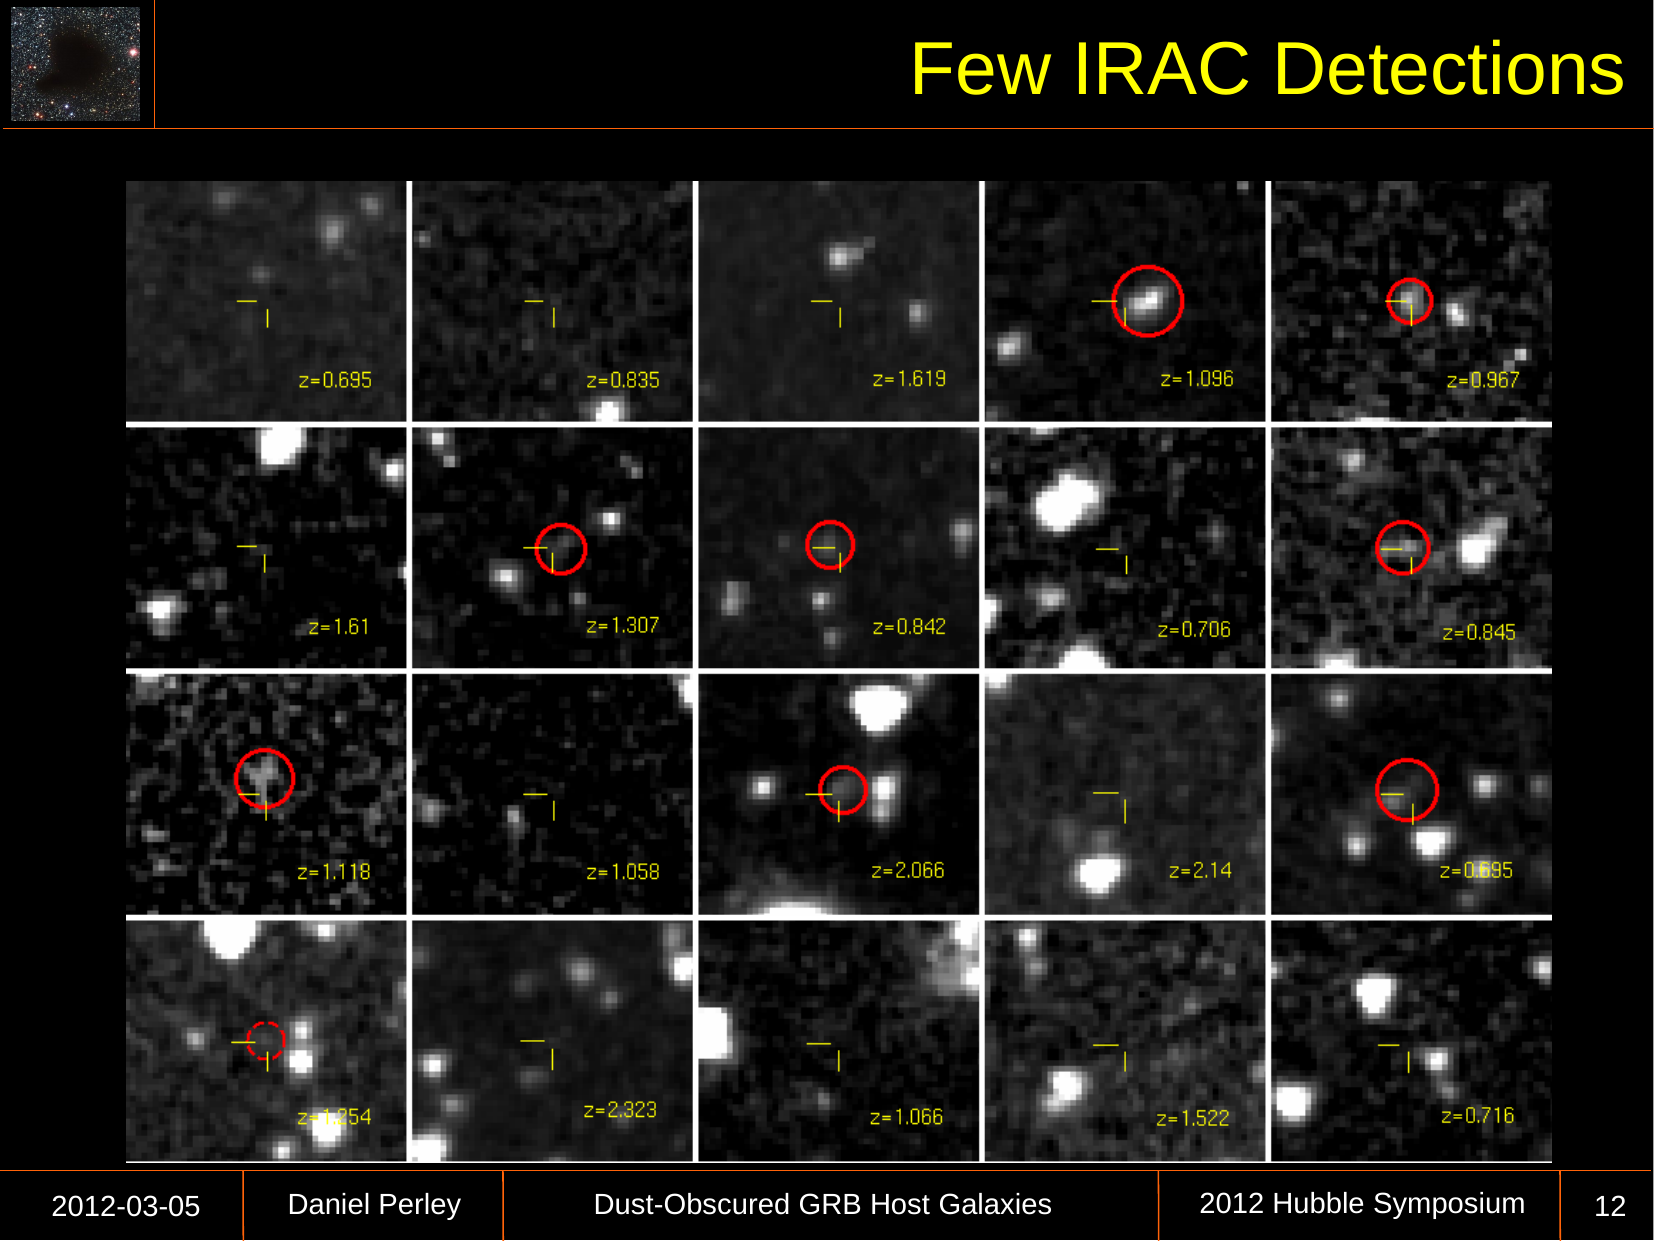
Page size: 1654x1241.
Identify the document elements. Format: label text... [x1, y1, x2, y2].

title Few IRAC Detections [415, 25, 1627, 112]
picture [11, 7, 140, 121]
picture [126, 181, 1552, 1163]
